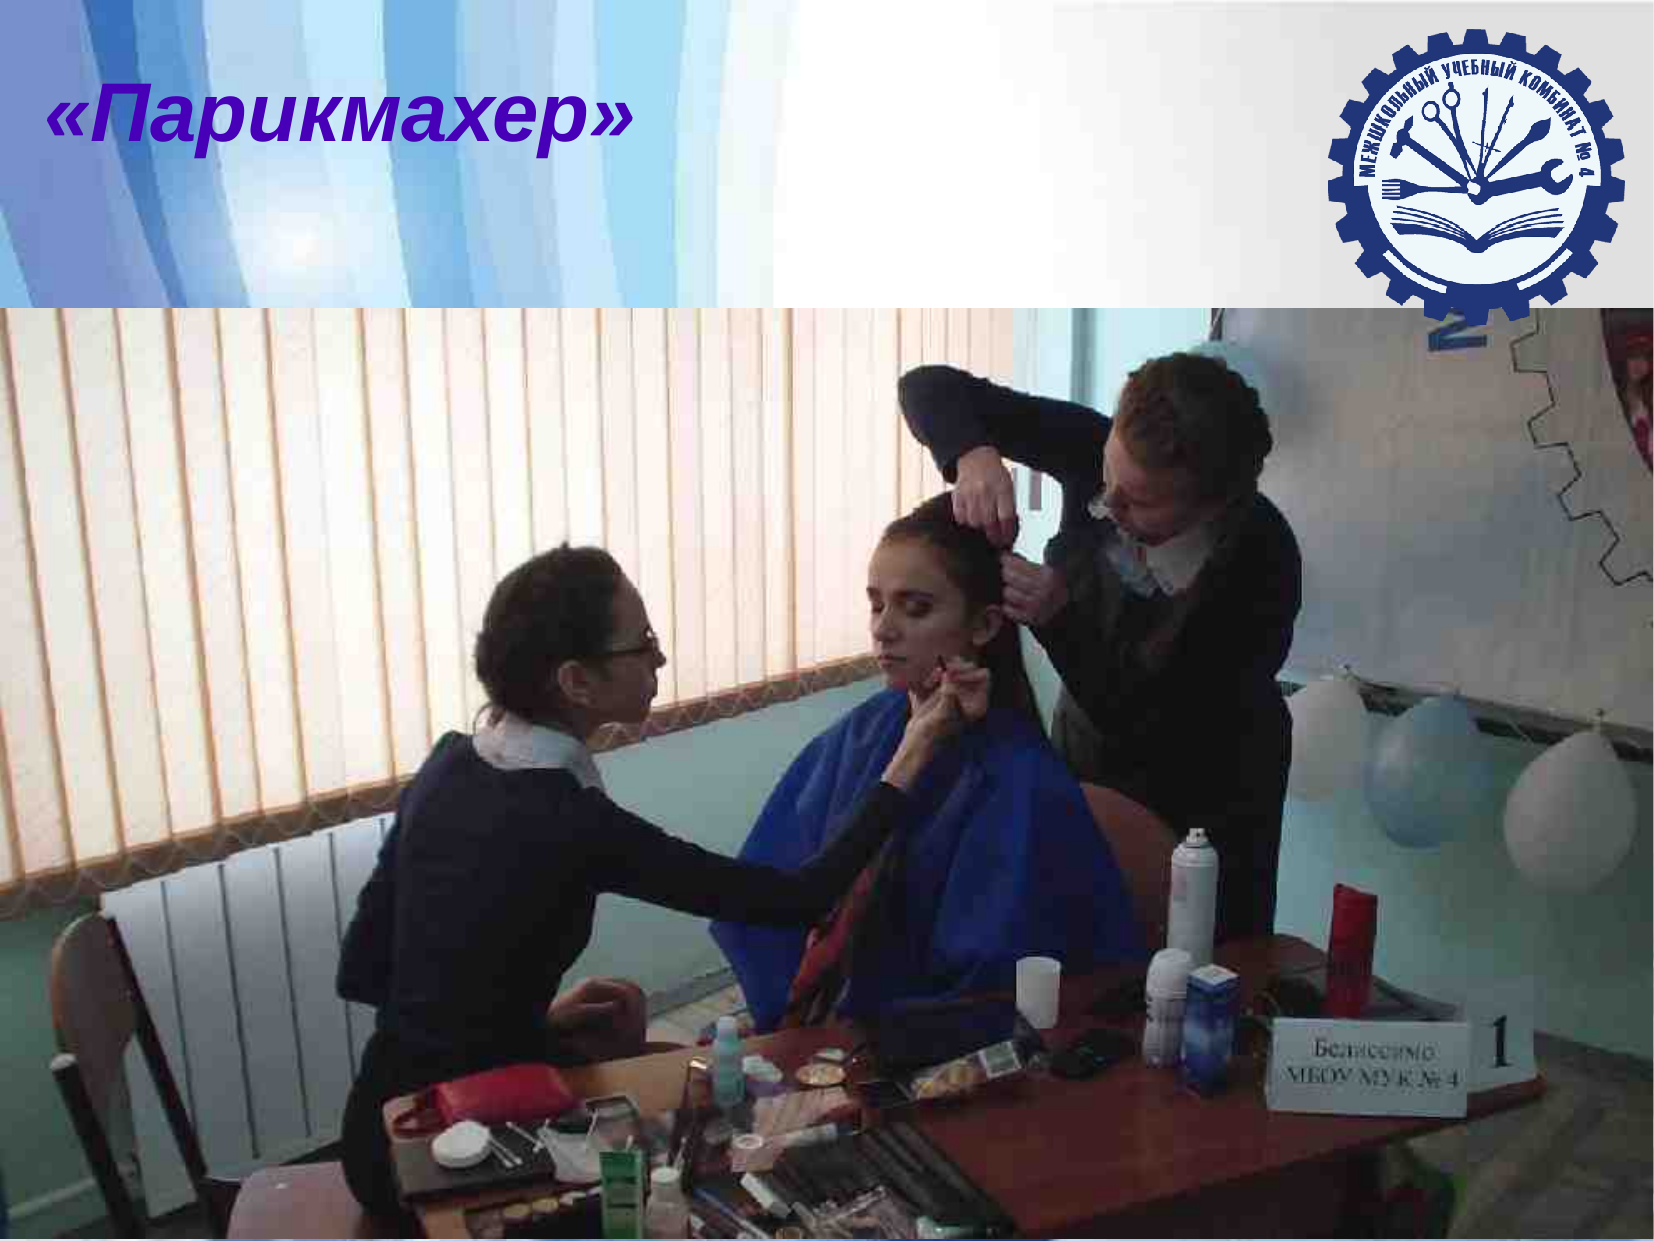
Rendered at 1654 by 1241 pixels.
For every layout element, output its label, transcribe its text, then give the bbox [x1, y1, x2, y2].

picture [0, 0, 1654, 1241]
text_box «Парикмахер» [29, 59, 1328, 167]
